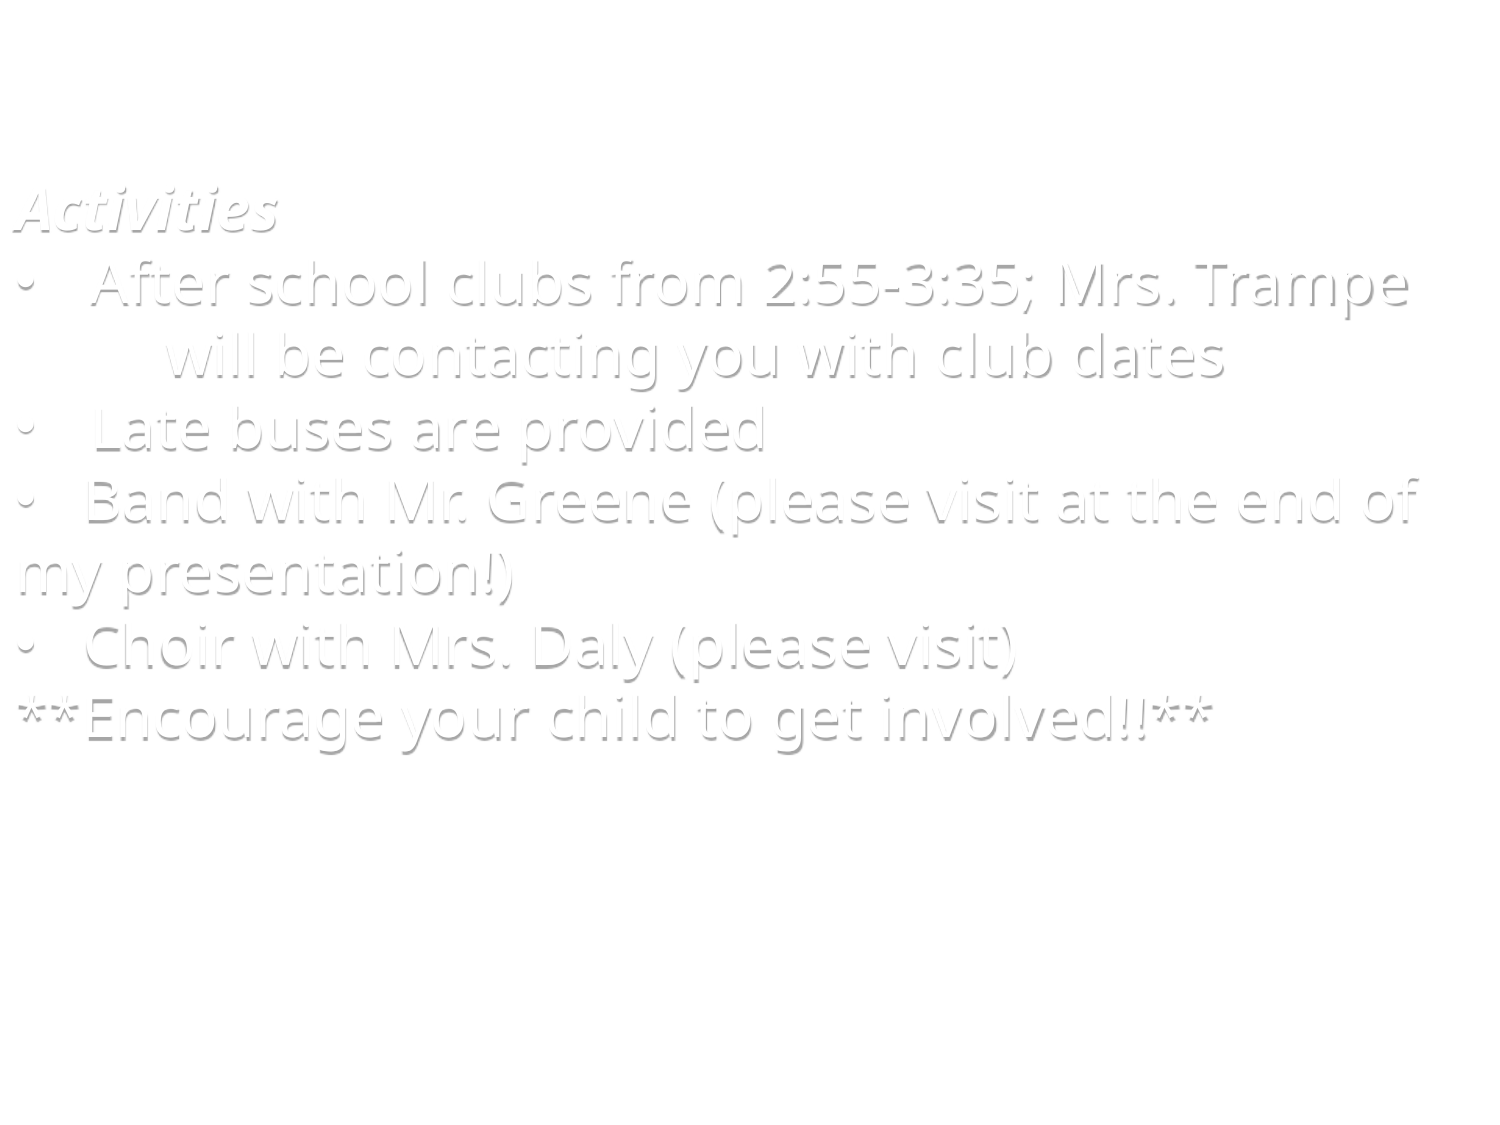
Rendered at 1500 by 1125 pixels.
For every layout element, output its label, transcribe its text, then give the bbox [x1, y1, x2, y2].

text_box Activities After school clubs from 2:55-3:35; Mrs. Trampe will be contacting you with club dates Late buses are provided Band with Mr. Greene (please visit at the end of my presentation!) Choir with Mrs. Daly (please visit) **Encourage your child to get involved!!** [0, 162, 1500, 764]
